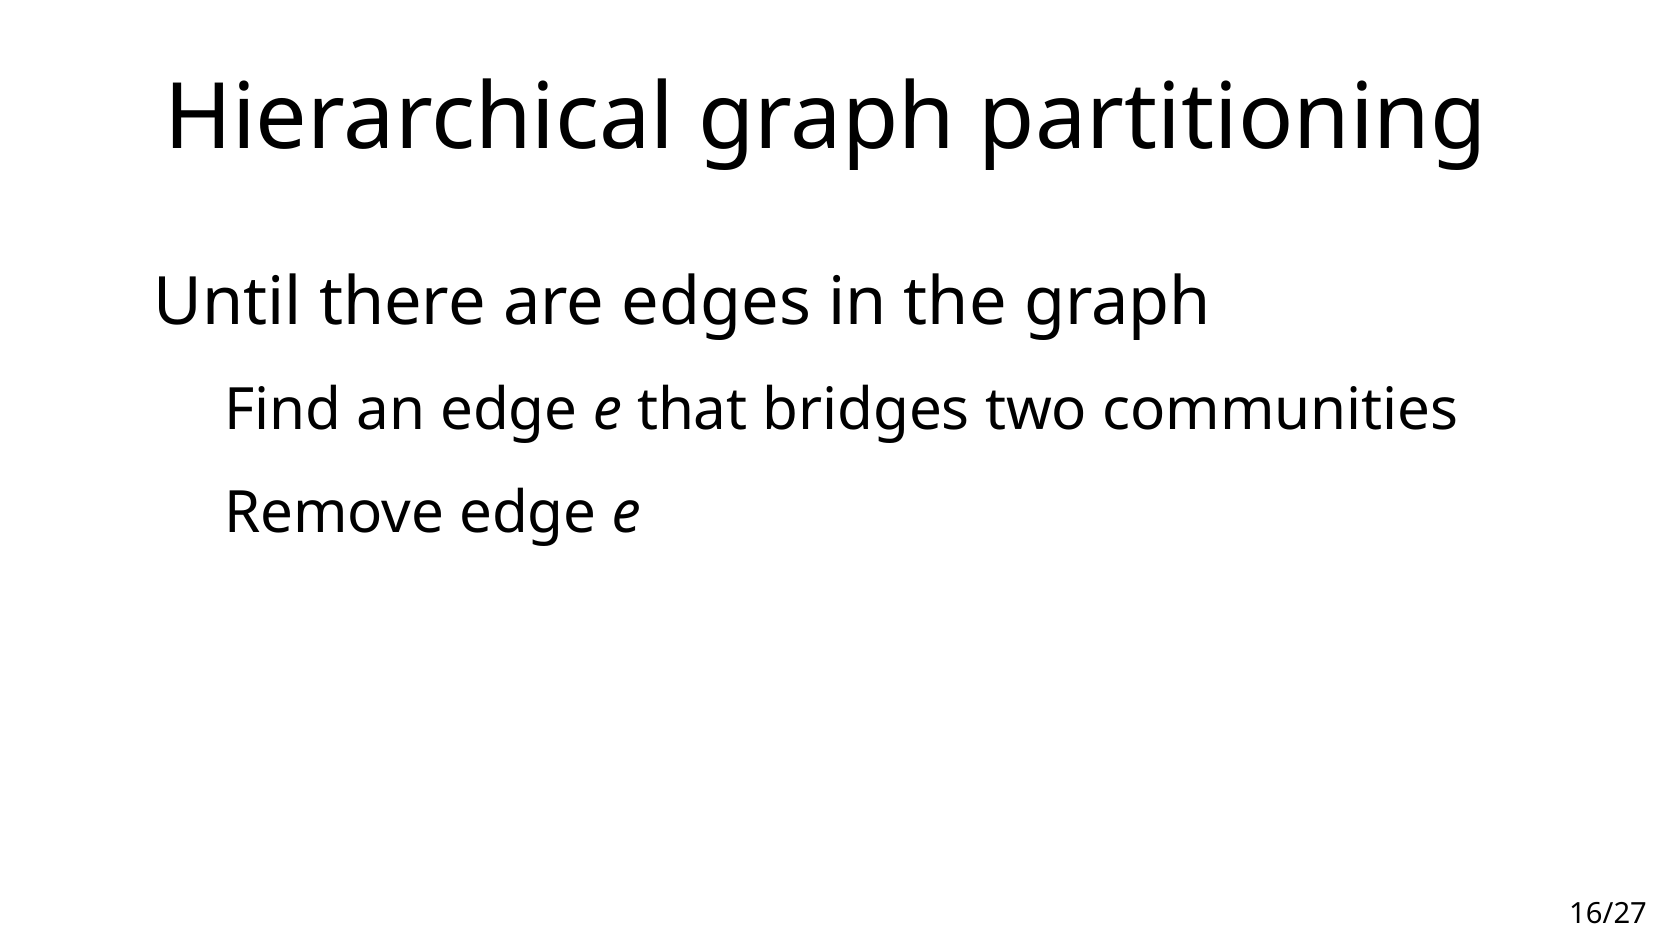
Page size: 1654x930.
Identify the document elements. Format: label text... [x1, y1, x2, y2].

list Until there are edges in the graph Find an edge e that bridges two communities Remove edge e [82, 252, 1571, 793]
title Hierarchical graph partitioning [82, 1, 1571, 225]
